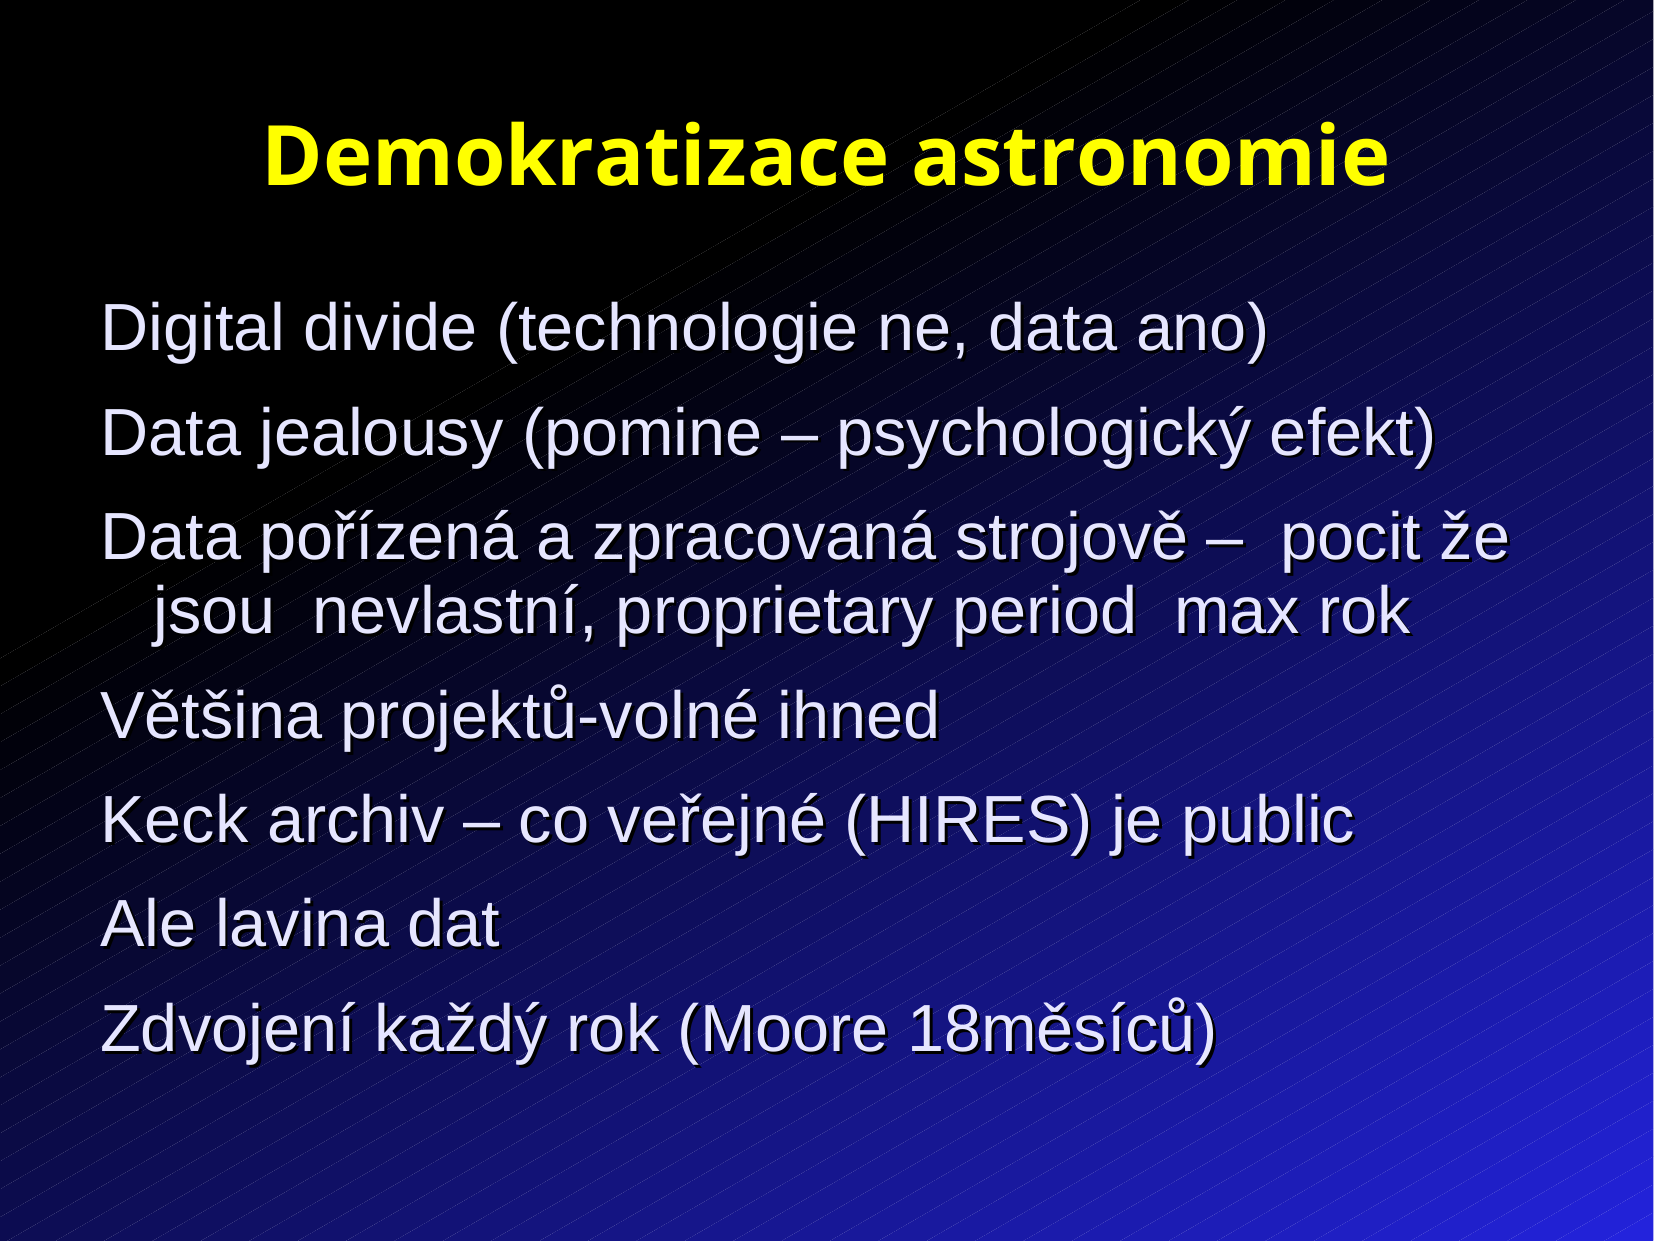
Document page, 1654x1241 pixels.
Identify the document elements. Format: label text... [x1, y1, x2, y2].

title Demokratizace astronomie [82, 56, 1571, 250]
list Digital divide (technologie ne, data ano) Data jealousy (pomine – psychologický efekt) Data pořízená a zpracovaná strojově – pocit že jsou nevlastní, proprietary period max rok Většina projektů-volné ihned Keck archiv – co veřejné (HIRES) je public Ale lavina dat Zdvojení každý rok (Moore 18měsíců) [82, 290, 1571, 1109]
